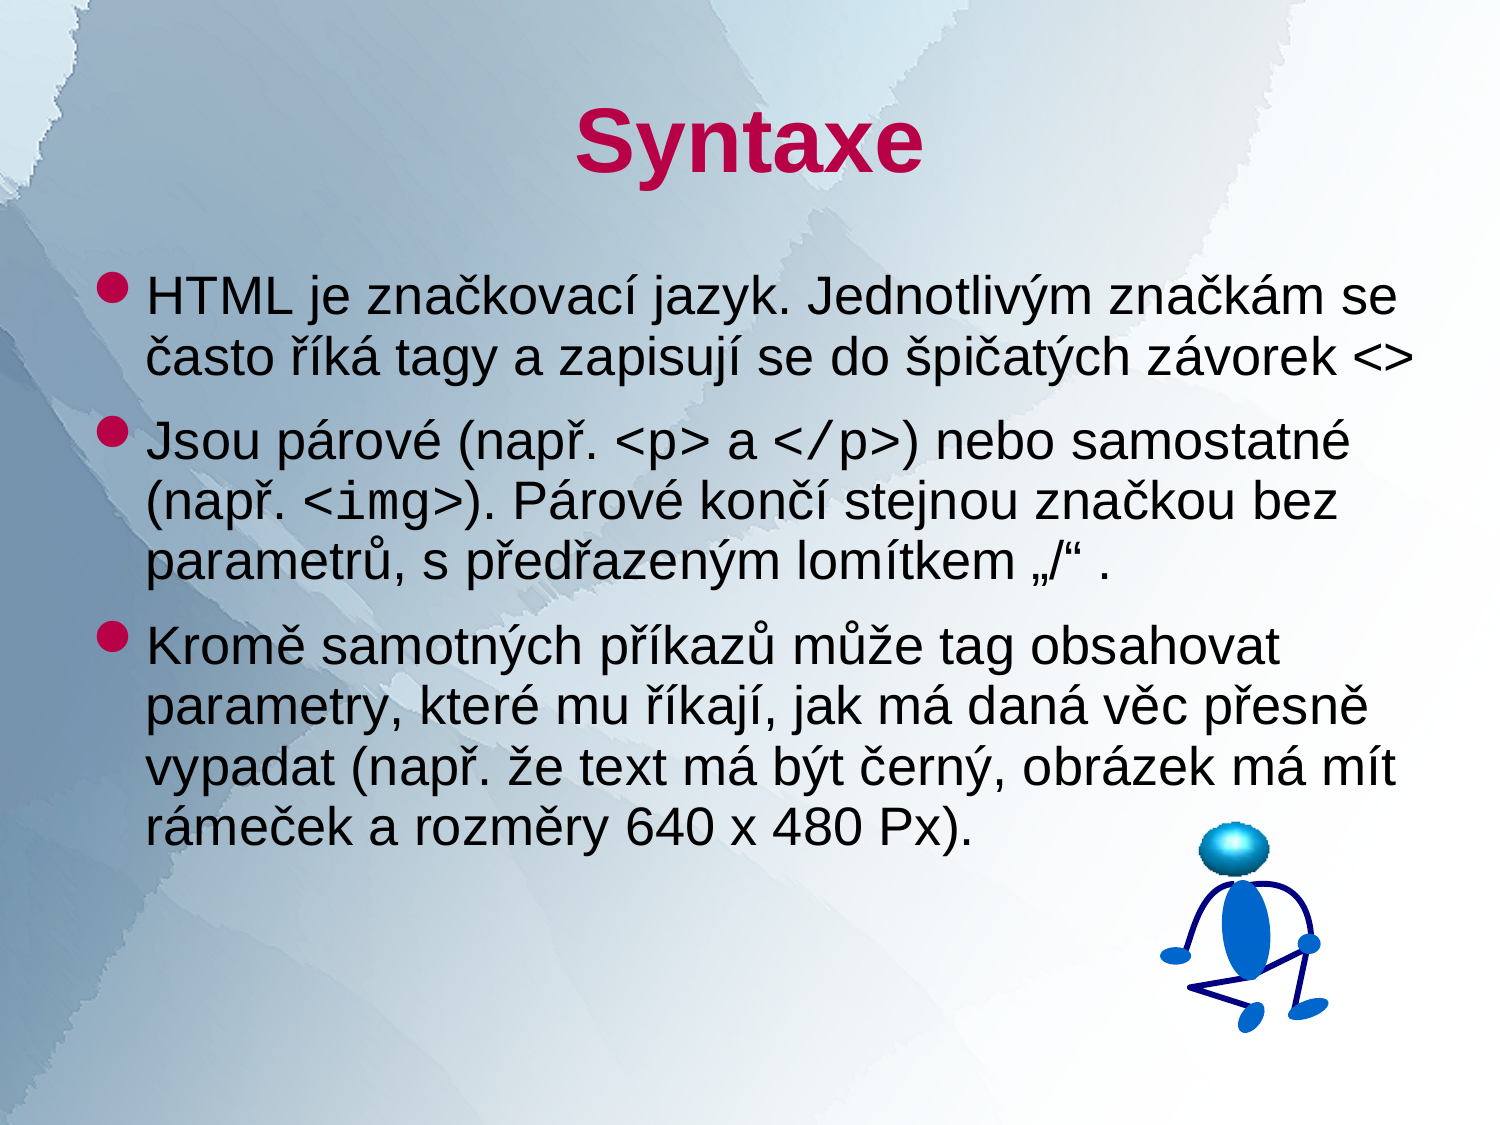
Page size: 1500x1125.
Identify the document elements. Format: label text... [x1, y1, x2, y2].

text_box [1238, 1002, 1265, 1033]
text_box [1160, 947, 1192, 965]
text_box [1288, 997, 1329, 1021]
text_box Syntaxe [75, 44, 1426, 233]
text_box [1221, 880, 1271, 981]
text_box [1297, 933, 1321, 954]
picture [0, 0, 1500, 1125]
text_box HTML je značkovací jazyk. Jednotlivým značkám se často říká tagy a zapisují se do špičatých závorek <> Jsou párové (např. <p> a </p>) nebo samostatné (např. <img>). Párové končí stejnou značkou bez parametrů, s předřazeným lomítkem „/“ . Kromě samotných příkazů může tag obsahovat parametry, které mu říkají, jak má daná věc přesně vypadat (např. že text má být černý, obrázek má mít rámeček a rozměry 640 x 480 Px). [75, 262, 1426, 991]
